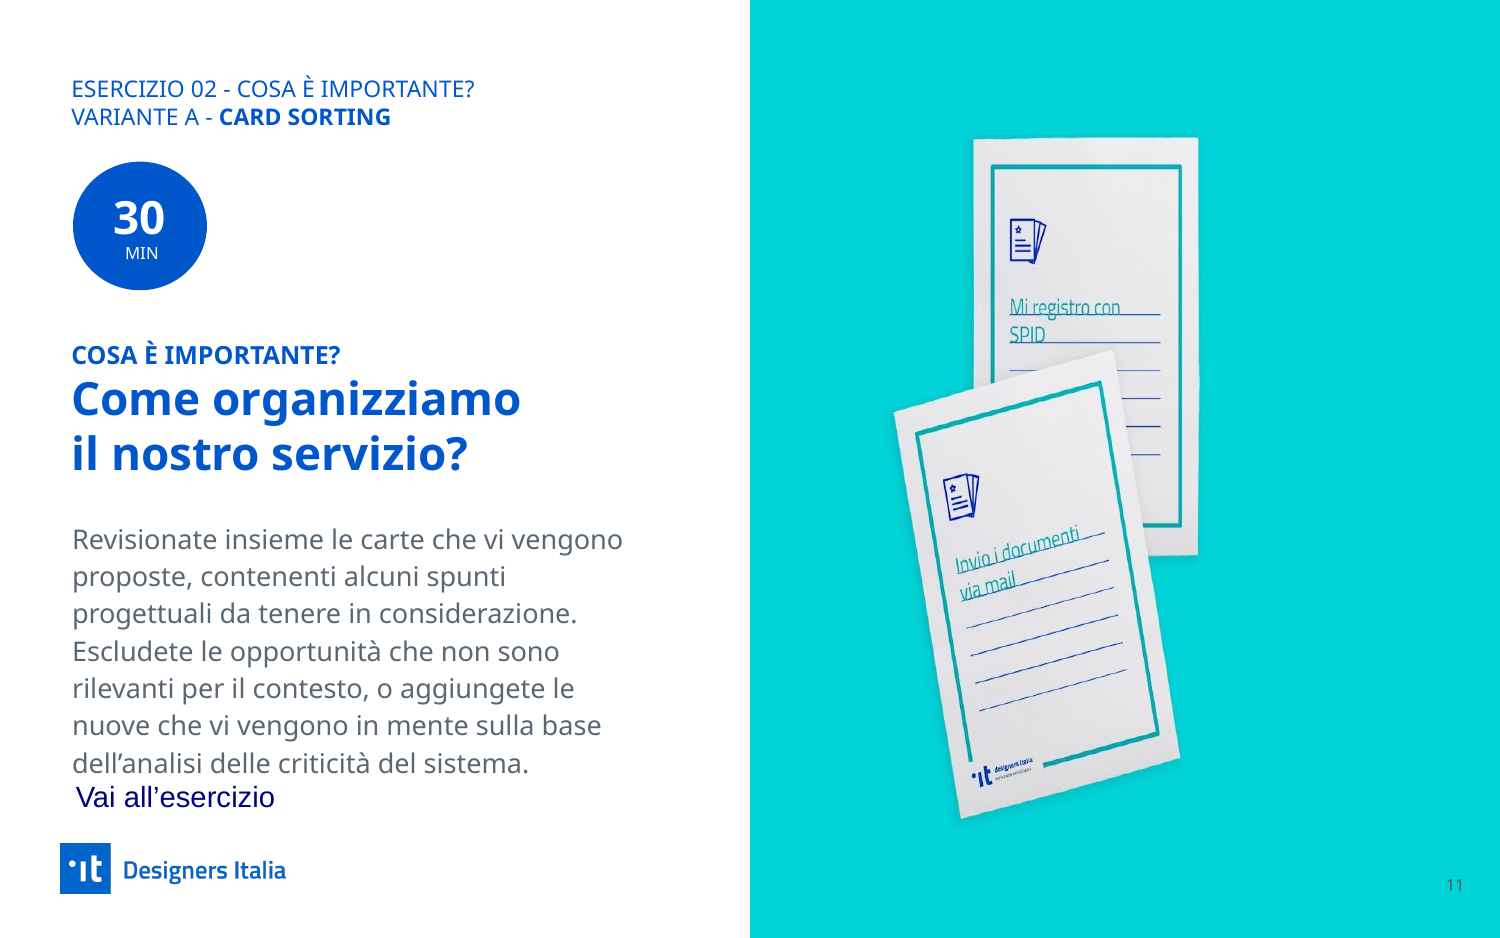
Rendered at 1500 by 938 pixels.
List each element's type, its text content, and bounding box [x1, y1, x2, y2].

picture [750, 0, 1500, 938]
text_box 30 [148, 206, 157, 227]
text_box ESERCIZIO 02 - COSA È IMPORTANTE? VARIANTE A - CARD SORTING [56, 60, 618, 149]
text_box Vai all’esercizio [60, 757, 338, 816]
text_box Revisionate insieme le carte che vi vengono proposte, contenenti alcuni spunti progettuali da tenere in considerazione. Escludete le opportunità che non sono rilevanti per il contesto, o aggiungete le nuove che vi vengono in mente sulla base dell’analisi delle criticità del sistema. [57, 502, 668, 732]
slide_number <number> [1389, 849, 1480, 922]
text_box COSA È IMPORTANTE? Come organizziamo il nostro servizio? [56, 324, 598, 499]
picture [60, 843, 299, 894]
text_box MIN [106, 227, 178, 272]
text_box 30 [94, 178, 185, 227]
text_box [72, 161, 207, 291]
